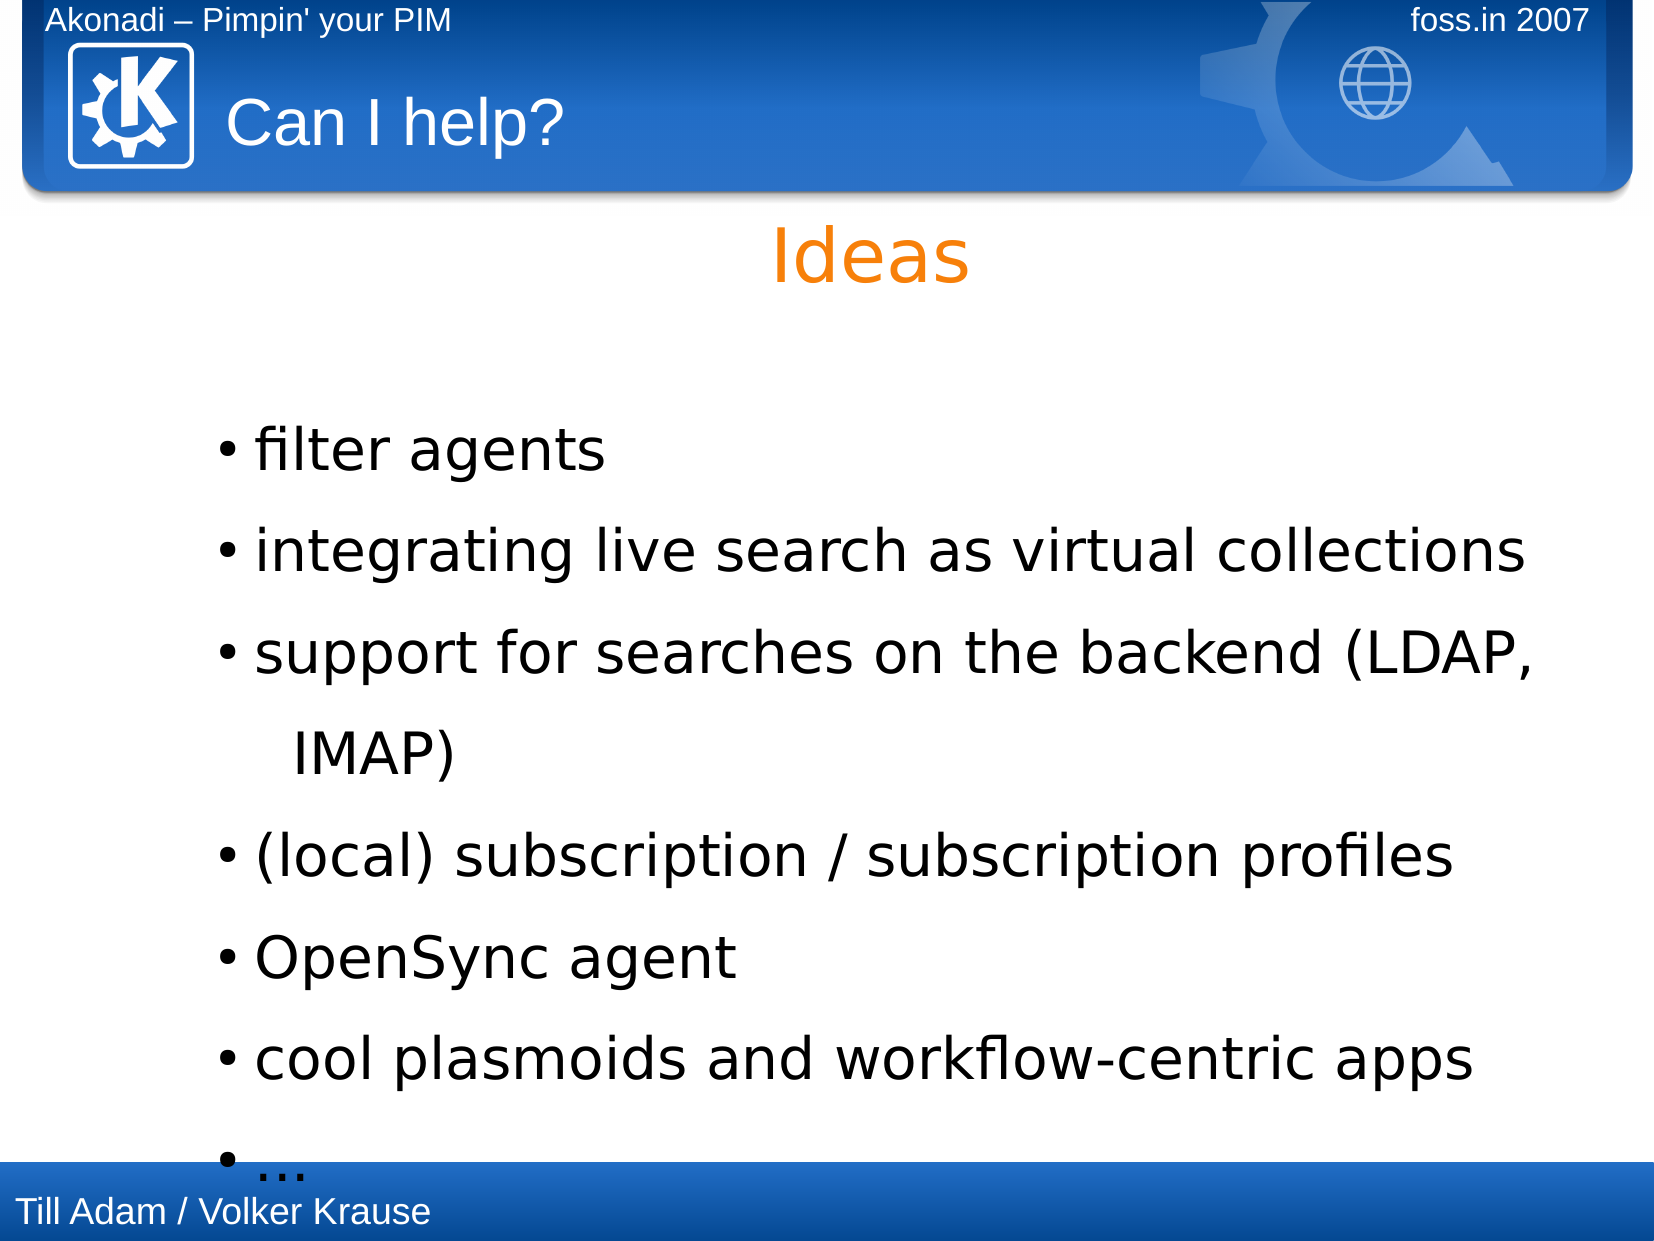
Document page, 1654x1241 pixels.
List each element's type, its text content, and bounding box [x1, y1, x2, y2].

text_box filter agents integrating live search as virtual collections support for searches on the backend (LDAP, IMAP) (local) subscription / subscription profiles OpenSync agent cool plasmoids and workflow-centric apps ... [112, 375, 1576, 1173]
title Can I help? [225, 49, 1571, 188]
list Ideas [82, 225, 1571, 1109]
